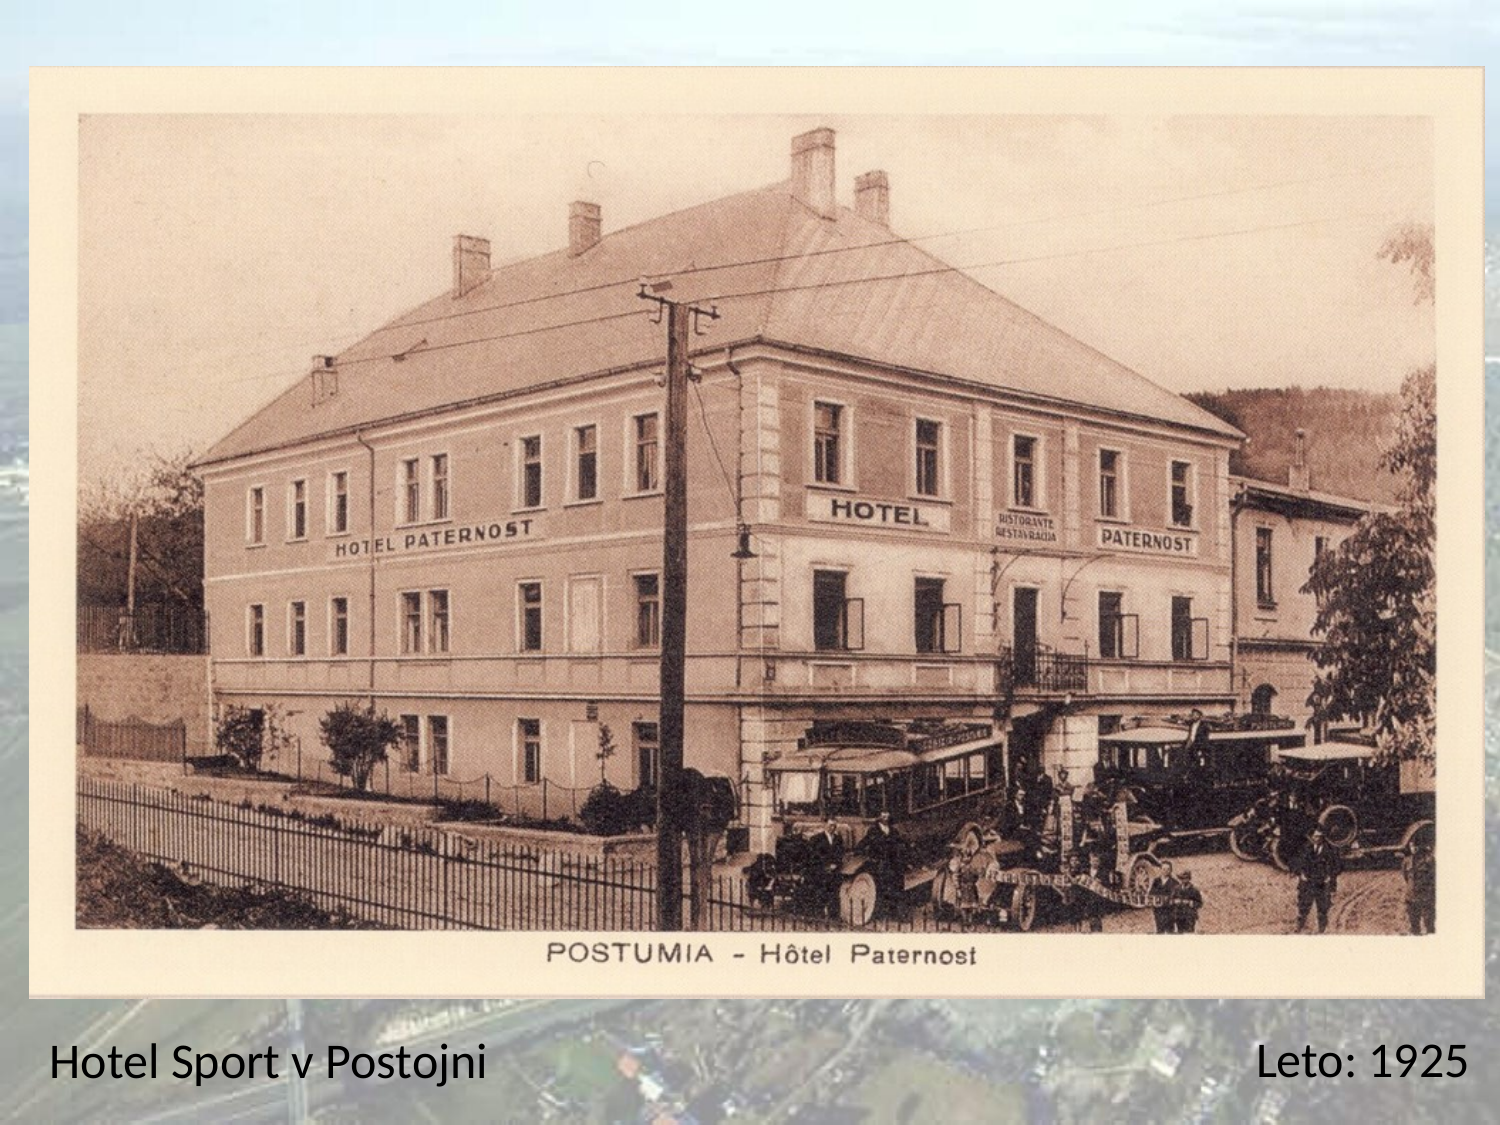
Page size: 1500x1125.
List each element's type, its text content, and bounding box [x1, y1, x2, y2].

picture [0, 0, 1500, 1125]
text_box Hotel Sport v Postojni [34, 1021, 638, 1097]
text_box Leto: 1925 [1165, 1020, 1485, 1096]
